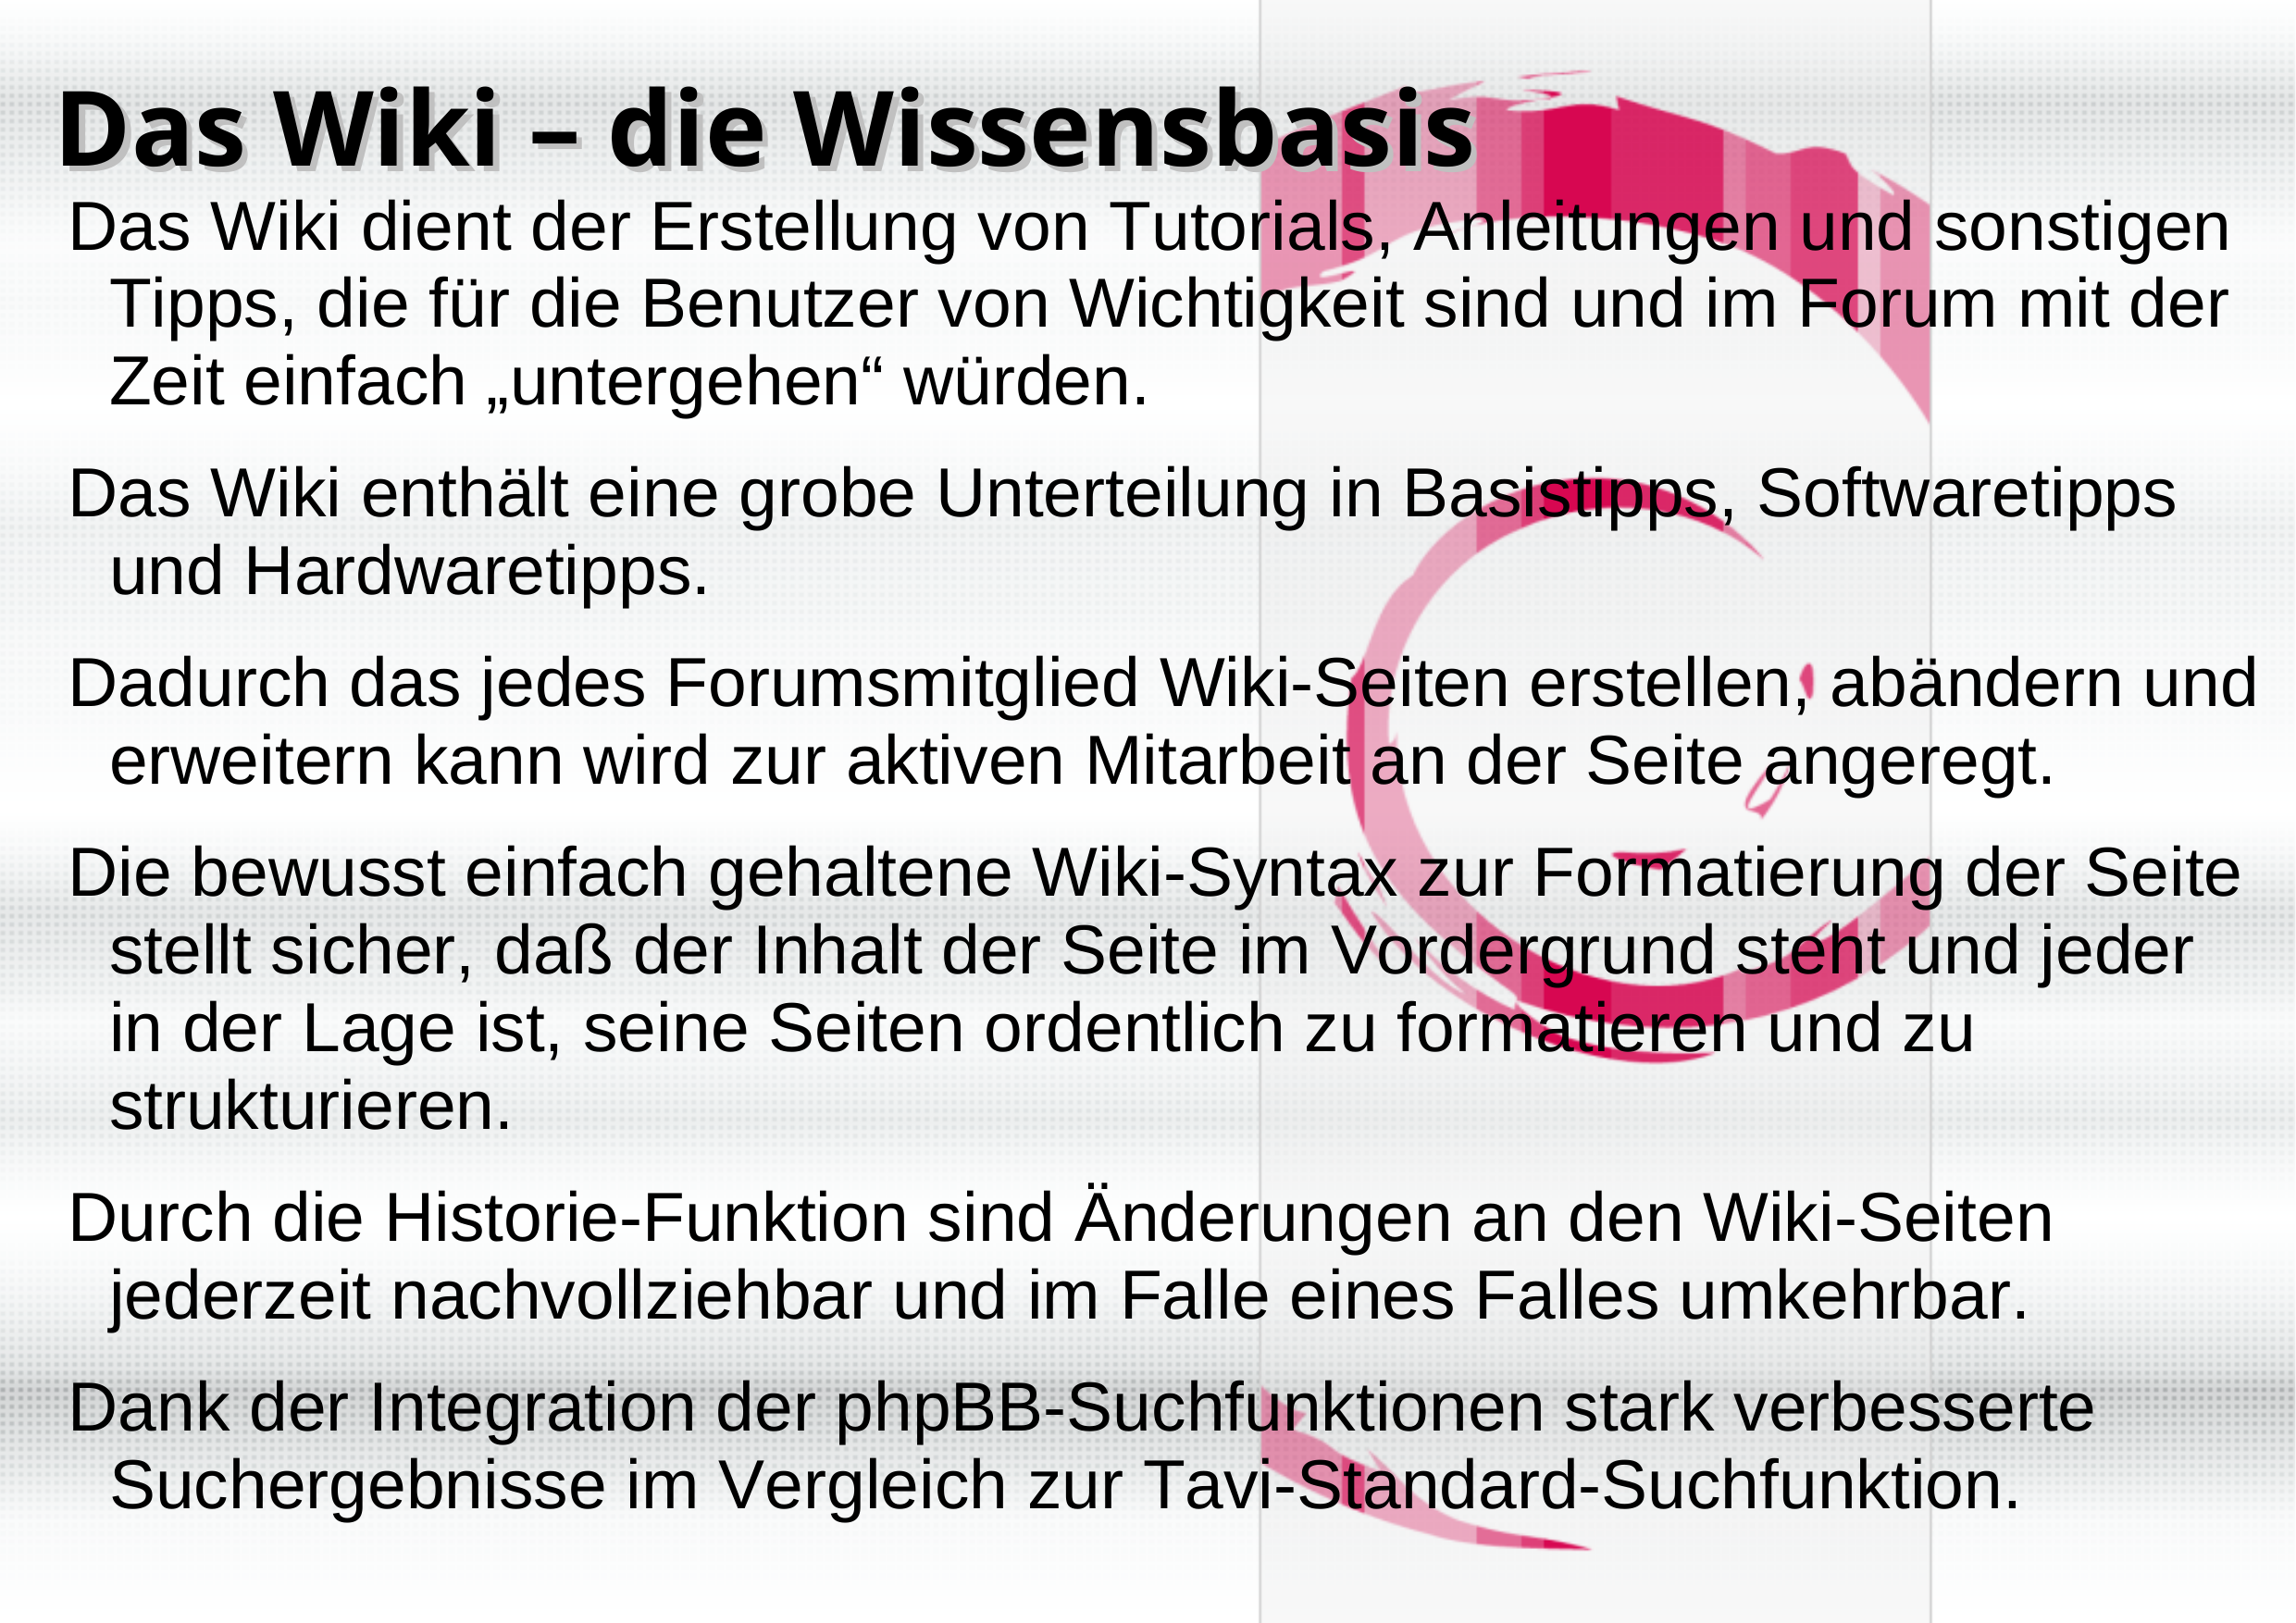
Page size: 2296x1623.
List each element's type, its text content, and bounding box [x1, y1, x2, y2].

text_box Das Wiki – die Wissensbasis [55, 55, 2213, 176]
picture [0, 0, 2296, 1623]
text_box Das Wiki dient der Erstellung von Tutorials, Anleitungen und sonstigen Tipps, die für die Benutzer von Wichtigkeit sind und im Forum mit der Zeit einfach „untergehen“ würden. Das Wiki enthält eine grobe Unterteilung in Basistipps, Softwaretipps und Hardwaretipps. Dadurch das jedes Forumsmitglied Wiki-Seiten erstellen, abändern und erweitern kann wird zur aktiven Mitarbeit an der Seite angeregt. Die bewusst einfach gehaltene Wiki-Syntax zur Formatierung der Seite stellt sicher, daß der Inhalt der Seite im Vordergrund steht und jeder in der Lage ist, seine Seiten ordentlich zu formatieren und zu strukturieren. Durch die Historie-Funktion sind Änderungen an den Wiki-Seiten jederzeit nachvollziehbar und im Falle eines Falles umkehrbar. Dank der Integration der phpBB-Suchfunktionen stark verbesserte Suchergebnisse im Vergleich zur Tavi-Standard-Suchfunktion. [55, 186, 2265, 1590]
